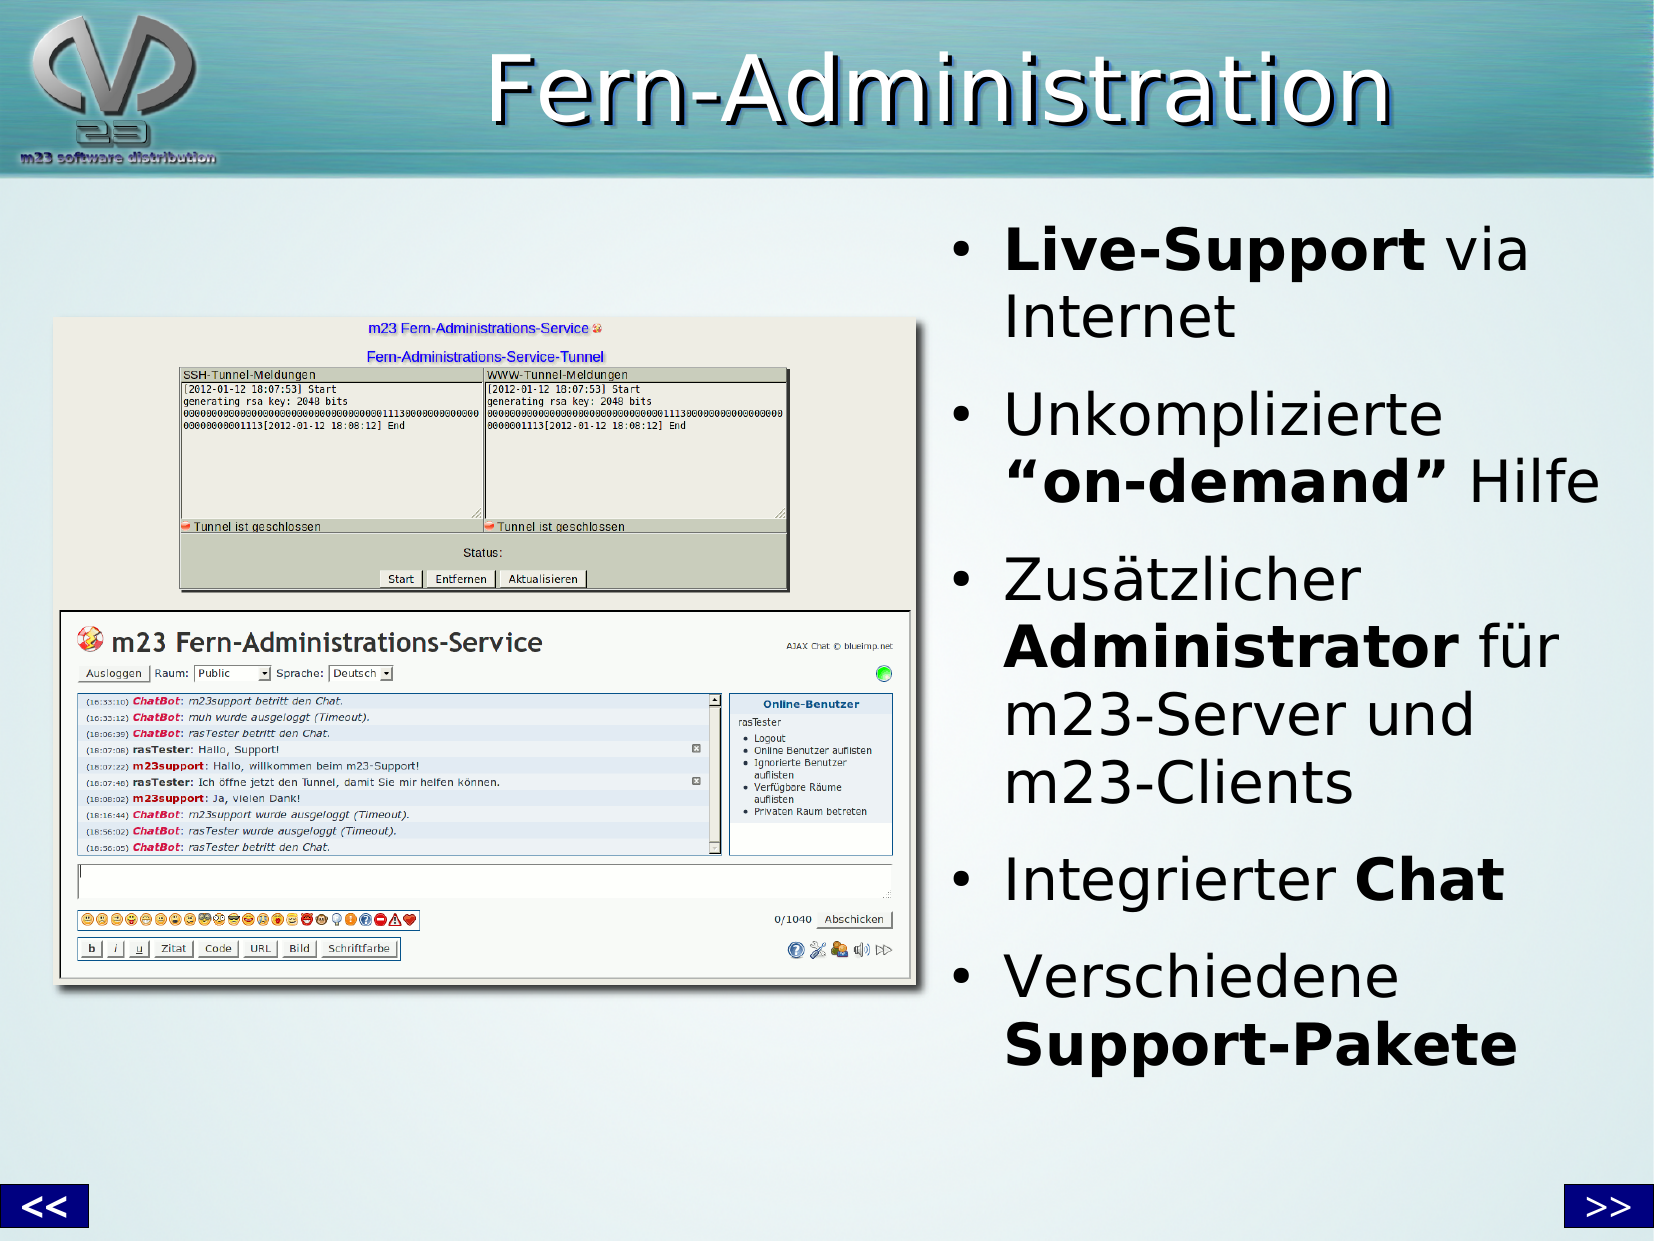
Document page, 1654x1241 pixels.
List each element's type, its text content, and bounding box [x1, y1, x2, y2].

picture [0, 0, 1654, 1241]
list Live-Support via Internet Unkomplizierte “on-demand” Hilfe Zusätzlicher Administrator für m23-Server und m23-Clients Integrierter Chat Verschiedene Support-Pakete [933, 216, 1619, 1099]
title Fern-Administration [224, 2, 1654, 178]
